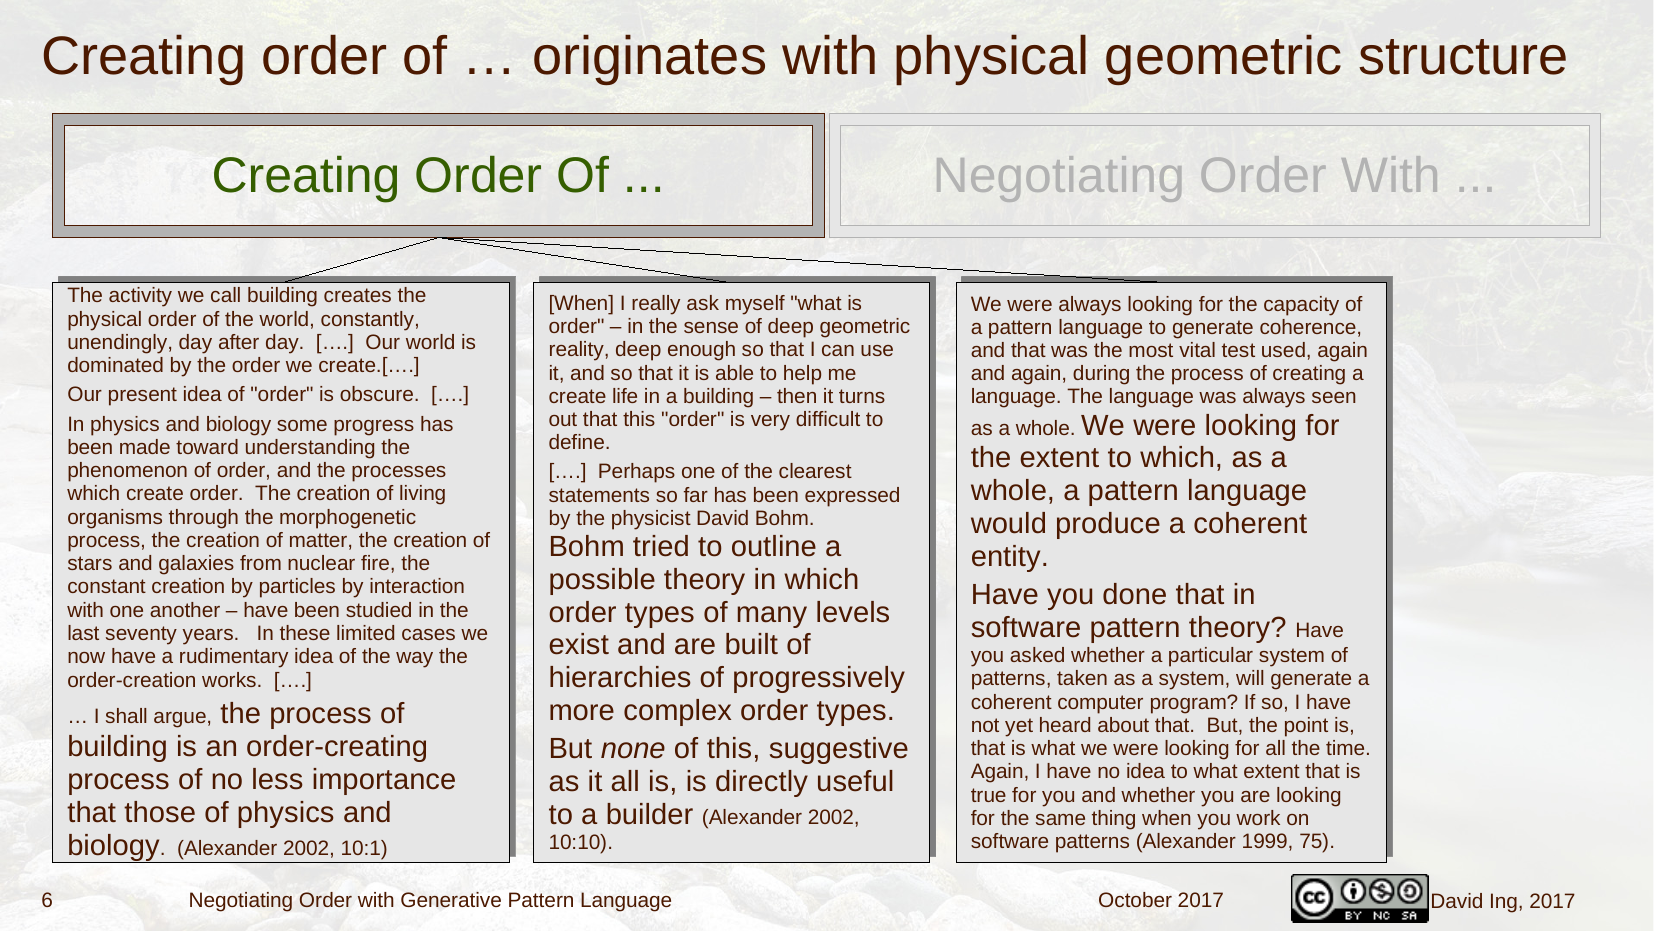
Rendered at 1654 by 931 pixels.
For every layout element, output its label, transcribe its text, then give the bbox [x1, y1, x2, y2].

text_box [When] I really ask myself "what is order" – in the sense of deep geometric reality, deep enough so that I can use it, and so that it is able to help me create life in a building – then it turns out that this "order" is very difficult to define. [….] Perhaps one of the clearest statements so far has been expressed by the physicist David Bohm. Bohm tried to outline a possible theory in which order types of many levels exist and are built of hierarchies of progressively more complex order types. But none of this, suggestive as it all is, is directly useful to a builder (Alexander 2002, 10:10). [533, 282, 930, 863]
text_box We were always looking for the capacity of a pattern language to generate coherence, and that was the most vital test used, again and again, during the process of creating a language. The language was always seen as a whole. We were looking for the extent to which, as a whole, a pattern language would produce a coherent entity. Have you done that in software pattern theory? Have you asked whether a particular system of patterns, taken as a system, will generate a coherent computer program? If so, I have not yet heard about that. But, the point is, that is what we were looking for all the time. Again, I have no idea to what extent that is true for you and whether you are looking for the same thing when you work on software patterns (Alexander 1999, 75). [956, 282, 1387, 863]
text_box Creating Order Of ... [52, 113, 825, 238]
text_box Negotiating Order With ... [829, 113, 1601, 238]
text_box The activity we call building creates the physical order of the world, constantly, unendingly, day after day. [….] Our world is dominated by the order we create.[….] Our present idea of "order" is obscure. [….] In physics and biology some progress has been made toward understanding the phenomenon of order, and the processes which create order. The creation of living organisms through the morphogenetic process, the creation of matter, the creation of stars and galaxies from nuclear fire, the constant creation by particles by interaction with one another – have been studied in the last seventy years. In these limited cases we now have a rudimentary idea of the way the order-creation works. [….] … I shall argue, the process of building is an order-creating process of no less importance that those of physics and biology. (Alexander 2002, 10:1) [52, 282, 510, 863]
title Creating order of … originates with physical geometric structure [41, 30, 1613, 126]
picture [0, 0, 1654, 931]
